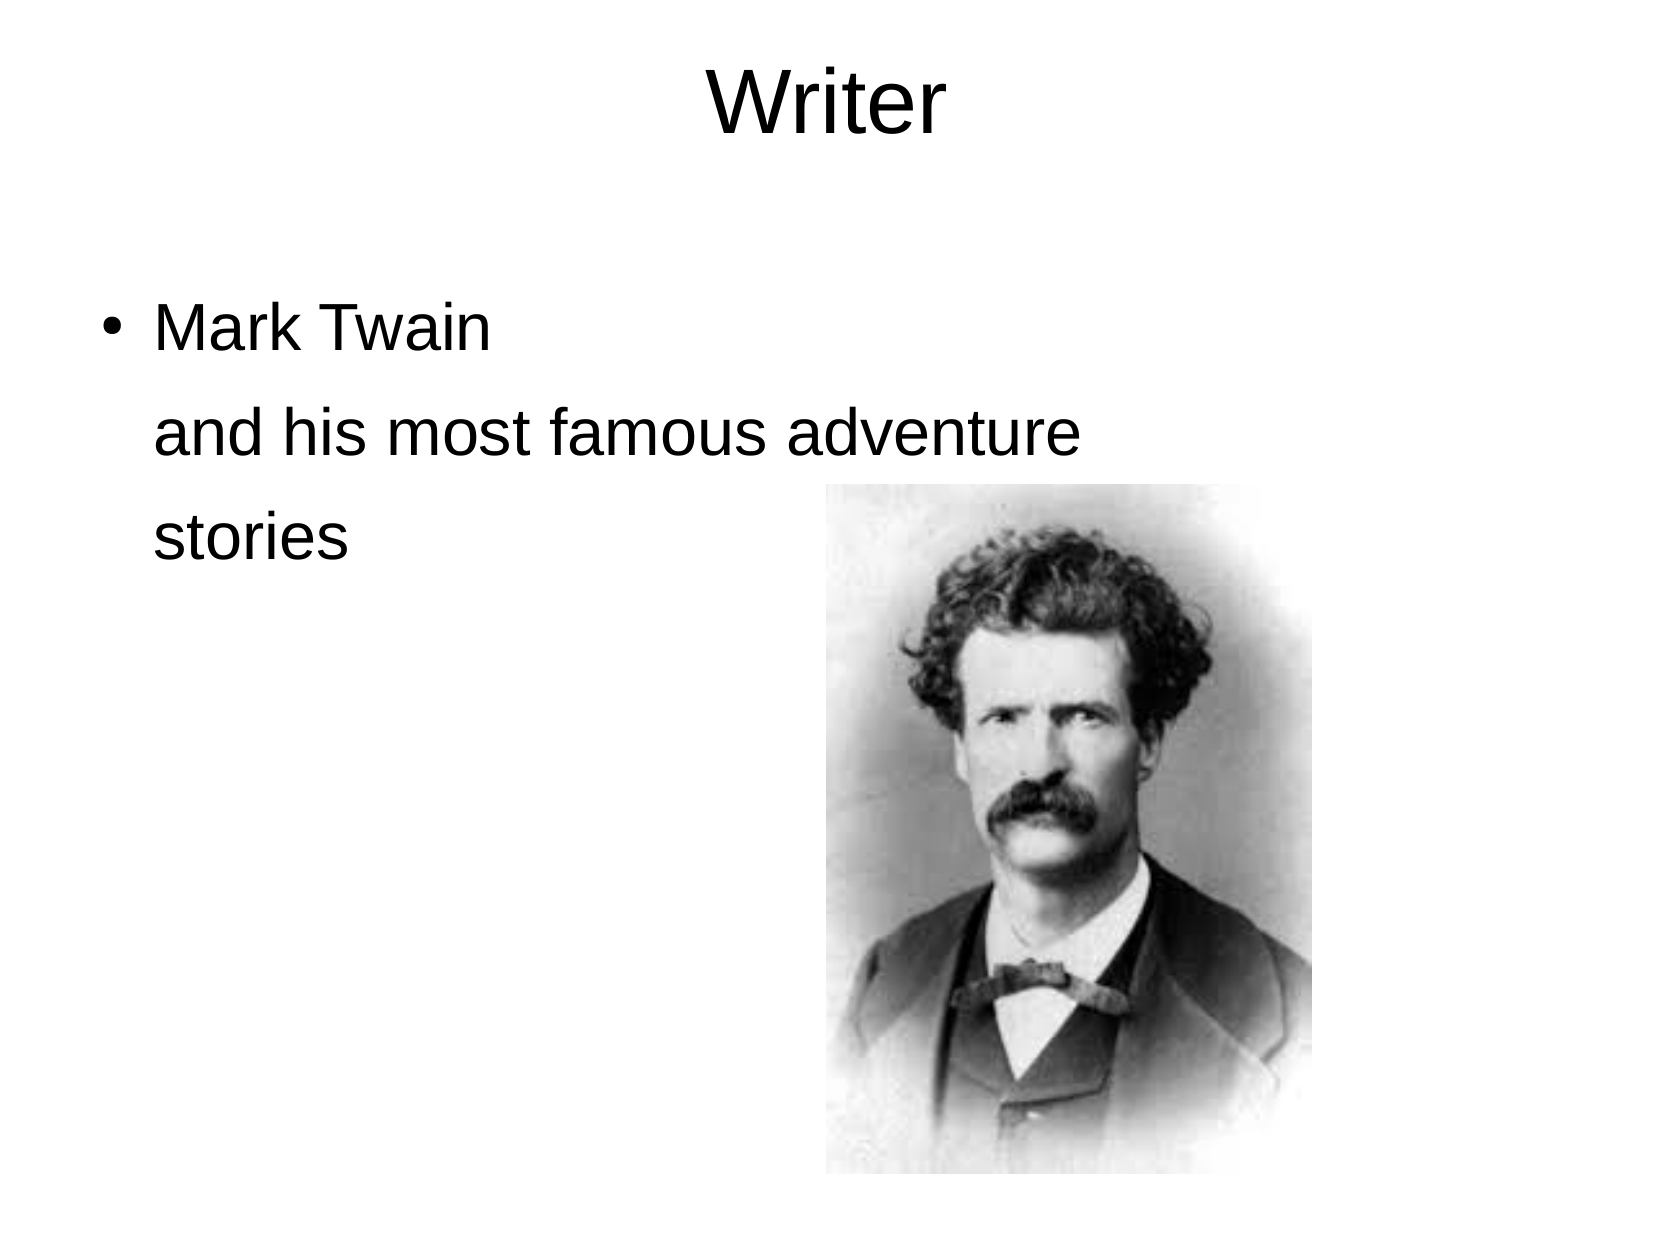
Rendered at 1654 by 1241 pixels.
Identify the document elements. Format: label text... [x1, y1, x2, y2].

picture [826, 484, 1312, 1174]
list Mark Twain and his most famous adventure stories [82, 290, 1571, 1010]
title Writer [82, 49, 1571, 257]
